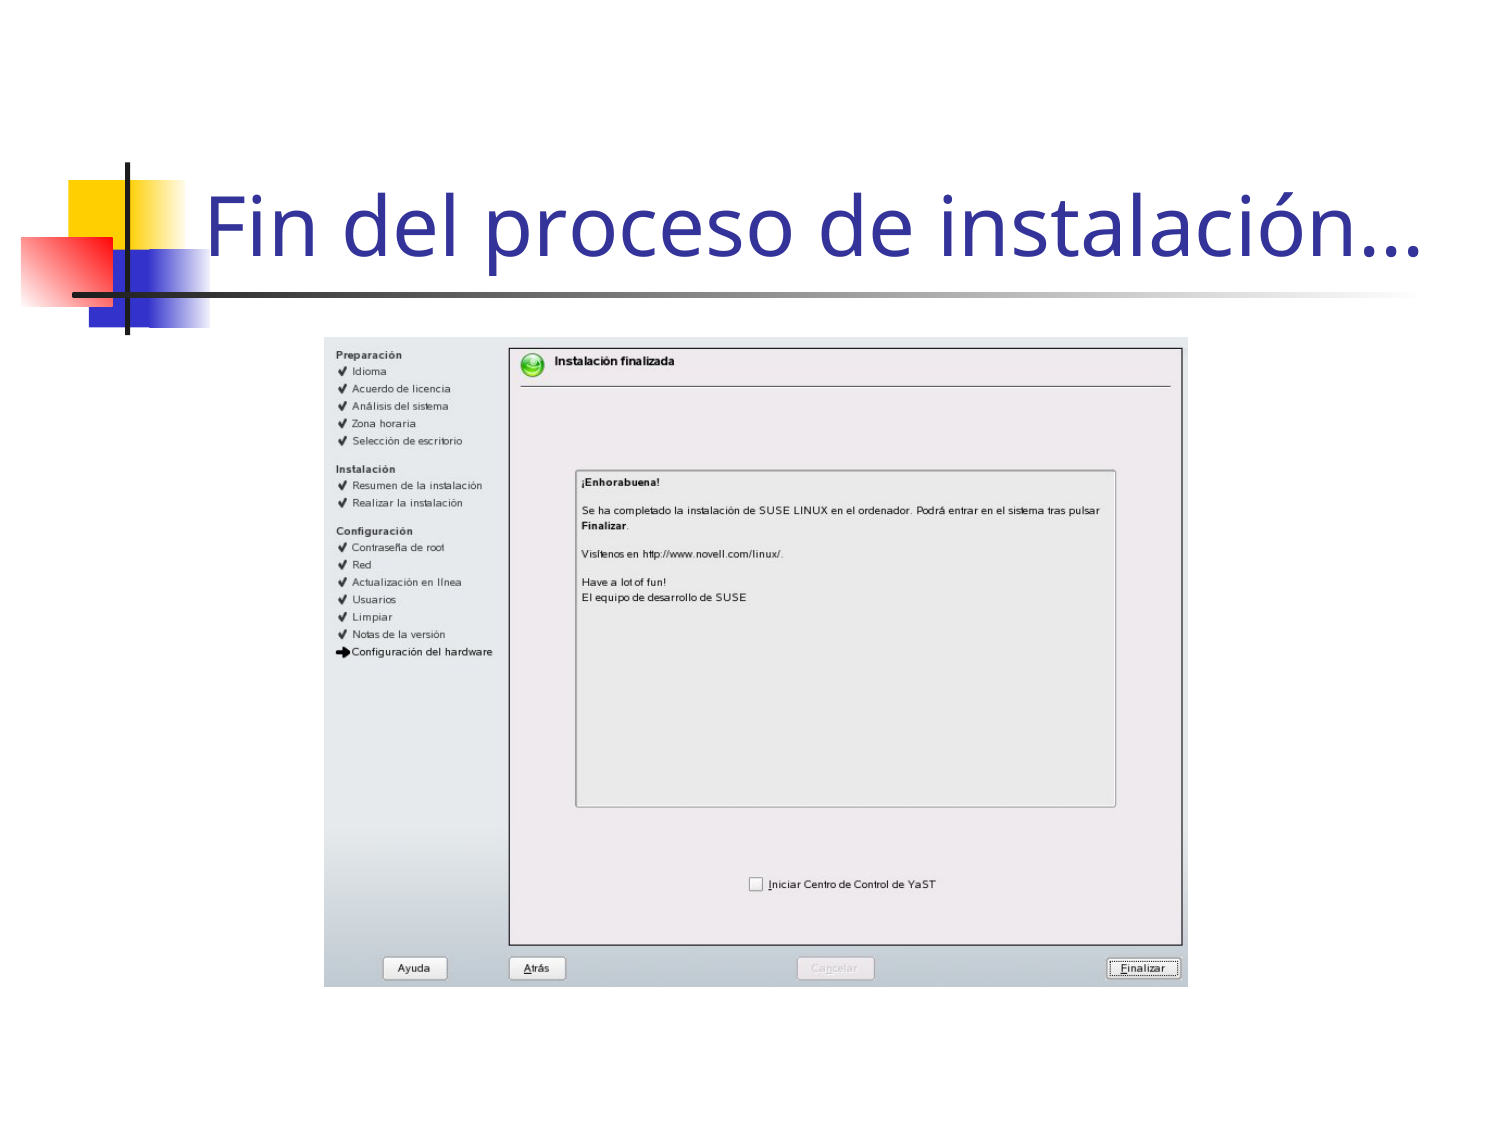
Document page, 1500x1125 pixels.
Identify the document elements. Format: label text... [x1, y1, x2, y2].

picture [324, 337, 1188, 987]
title Fin del proceso de instalación... [188, 101, 1468, 289]
